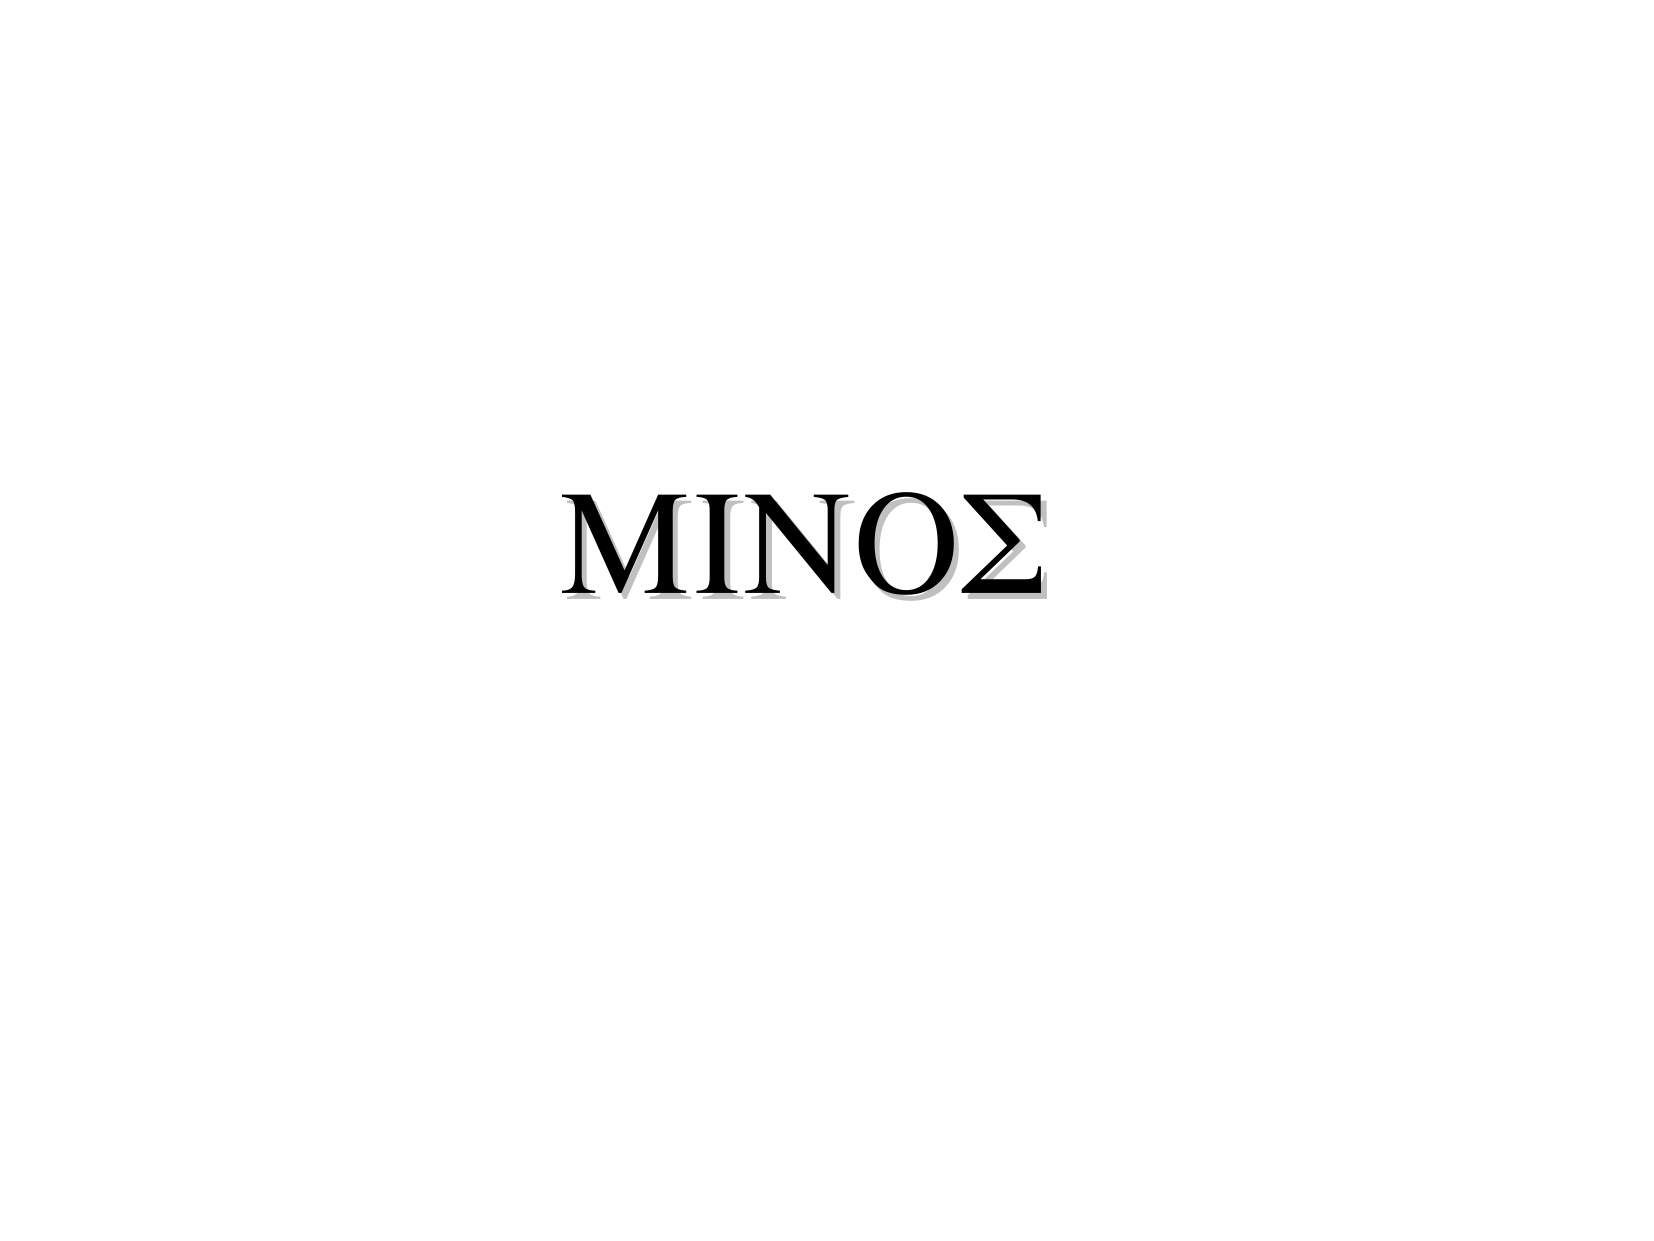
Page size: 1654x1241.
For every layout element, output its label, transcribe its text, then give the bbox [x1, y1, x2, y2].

title MINOS [59, 454, 1548, 662]
